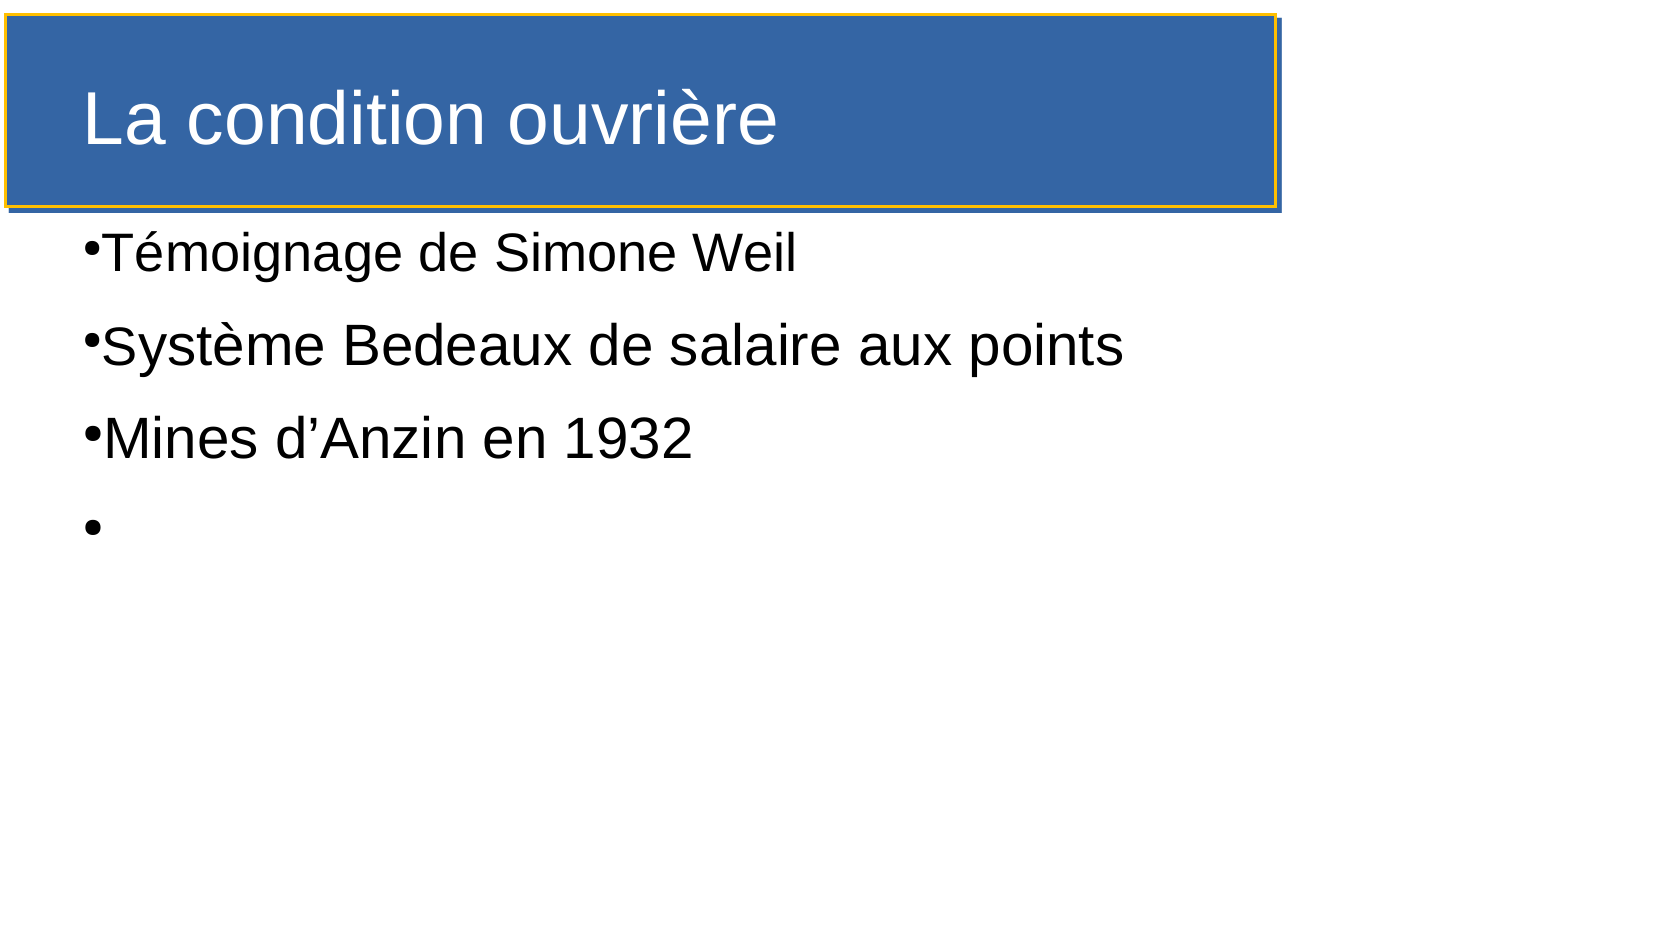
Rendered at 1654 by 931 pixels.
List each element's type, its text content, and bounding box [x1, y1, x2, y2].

title La condition ouvrière [82, 37, 1571, 193]
list Témoignage de Simone Weil Système Bedeaux de salaire aux points Mines d’Anzin en 1932 [82, 217, 1571, 832]
